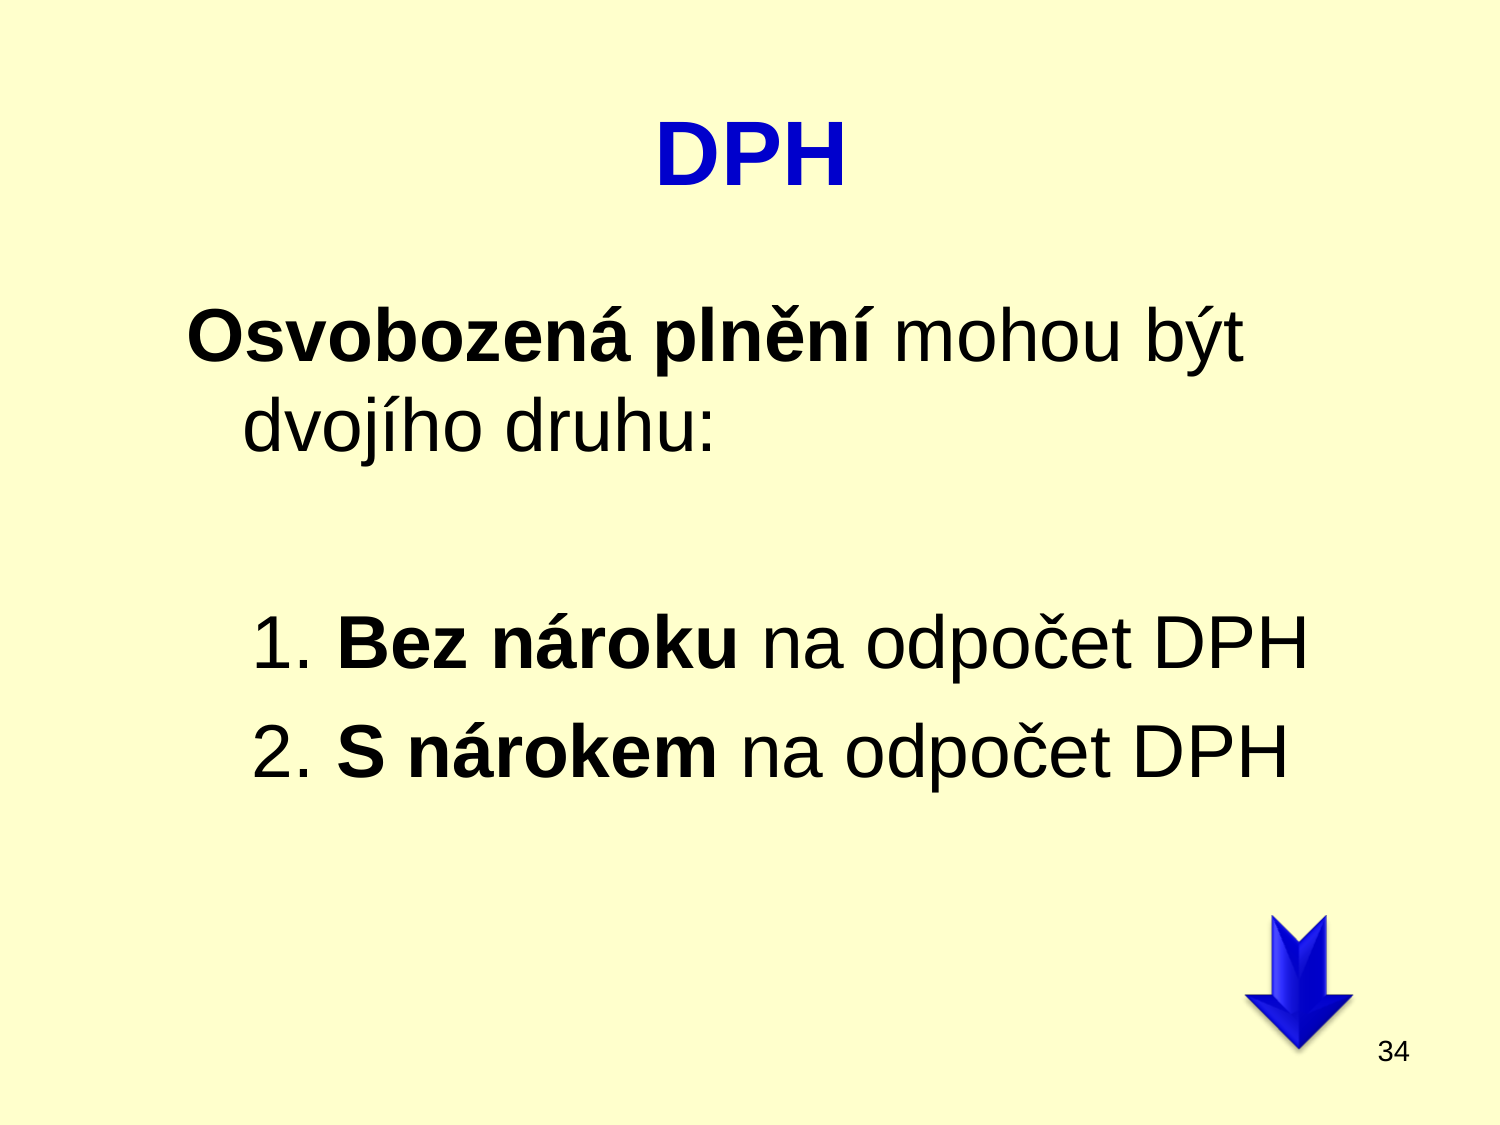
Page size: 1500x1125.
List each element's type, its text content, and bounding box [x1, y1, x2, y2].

list Osvobozená plnění mohou být dvojího druhu: Bez nároku na odpočet DPH S nárokem na odpočet DPH [171, 278, 1412, 909]
title DPH [76, 86, 1427, 212]
picture [1235, 910, 1363, 1063]
text_box <číslo> [1074, 1024, 1426, 1103]
